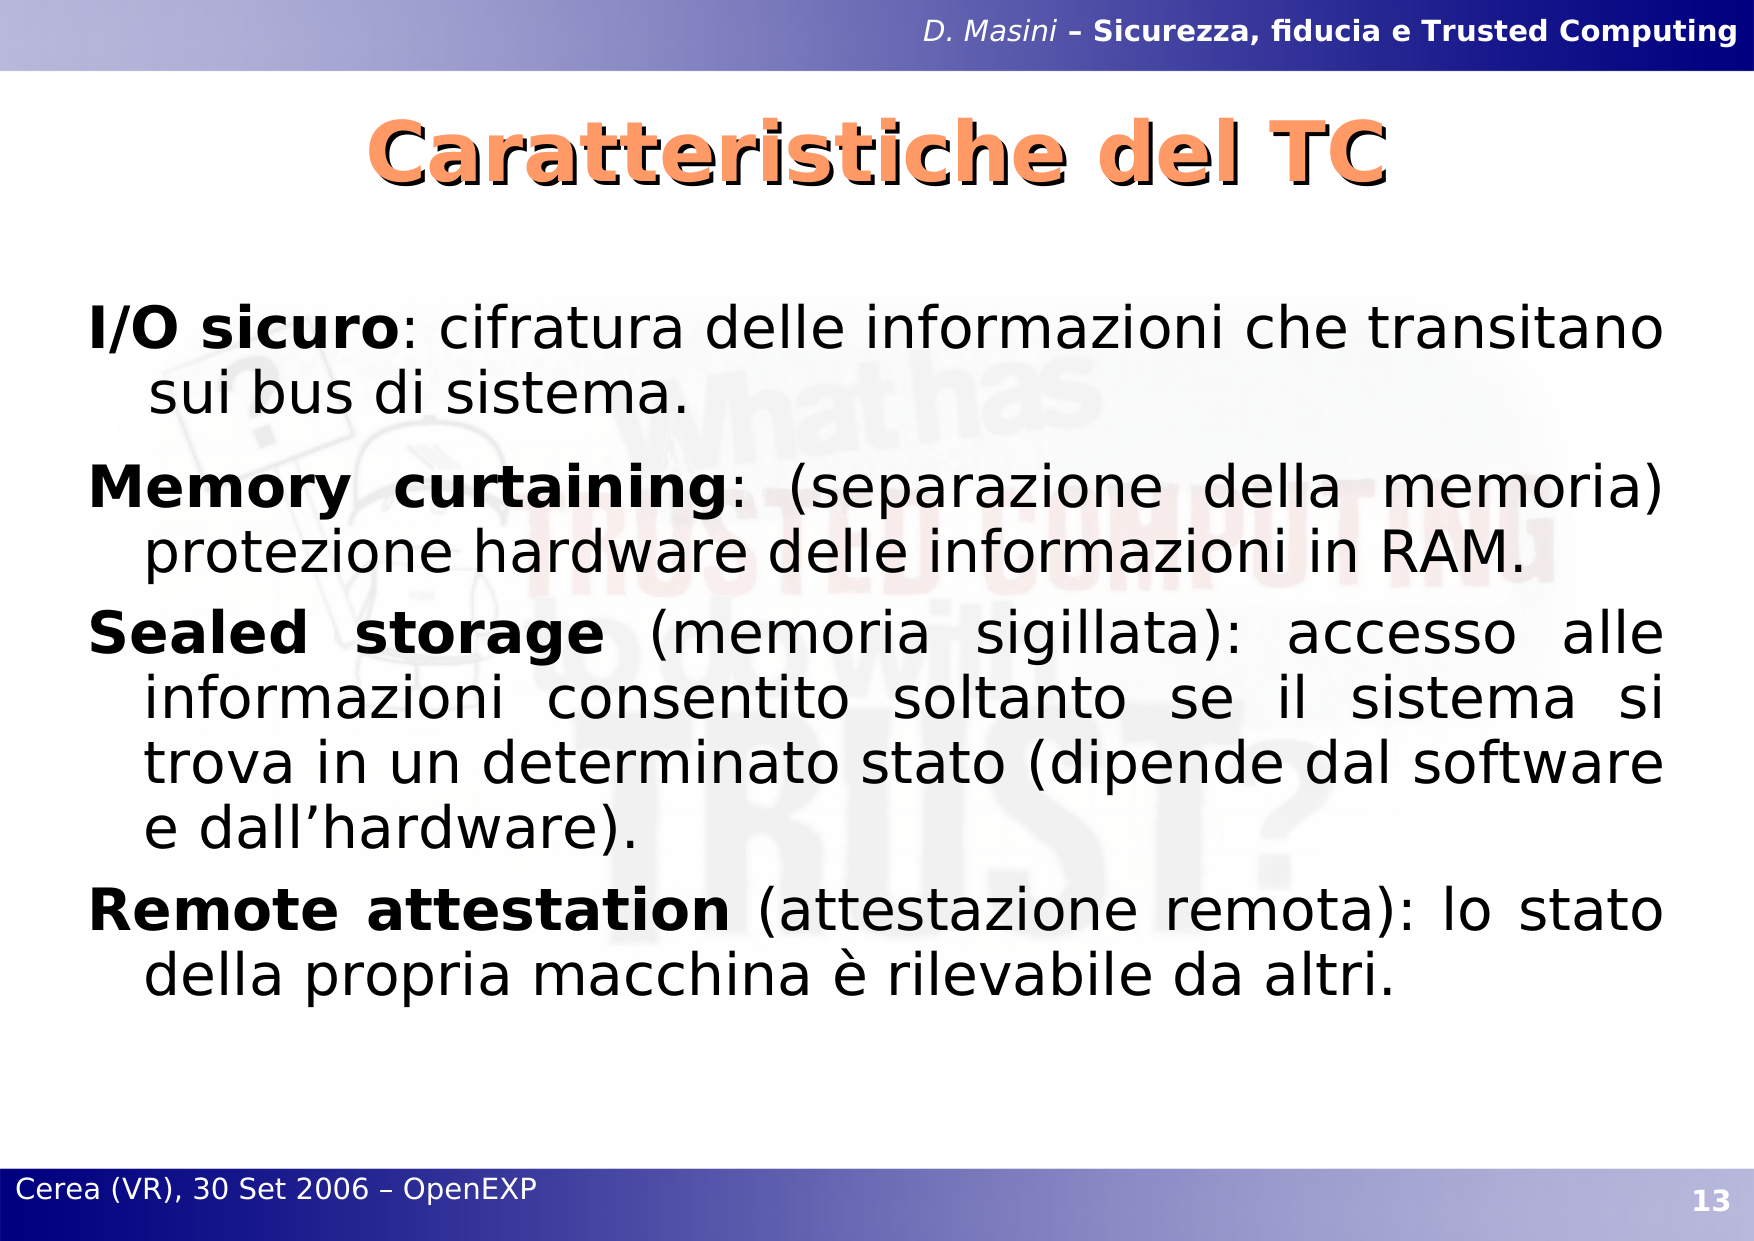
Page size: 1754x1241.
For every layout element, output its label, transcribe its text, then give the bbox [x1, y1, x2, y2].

list I/O sicuro: cifratura delle informazioni che transitano sui bus di sistema. Memory curtaining: (separazione della memoria) protezione hardware delle informazioni in RAM. Sealed storage (memoria sigillata): accesso alle informazioni consentito soltanto se il sistema si trova in un determinato stato (dipende dal software e dall’hardware). Remote attestation (attestazione remota): lo stato della propria macchina è rilevabile da altri. [87, 296, 1667, 1121]
title Caratteristiche del TC [87, 49, 1667, 257]
text_box Cerea (VR), 30 Set 2006 – OpenEXP [0, 1175, 1314, 1234]
text_box <numero> [1641, 1185, 1732, 1223]
picture [0, 0, 1754, 1241]
text_box D. Masini – Sicurezza, fiducia e Trusted Computing [602, 7, 1754, 63]
